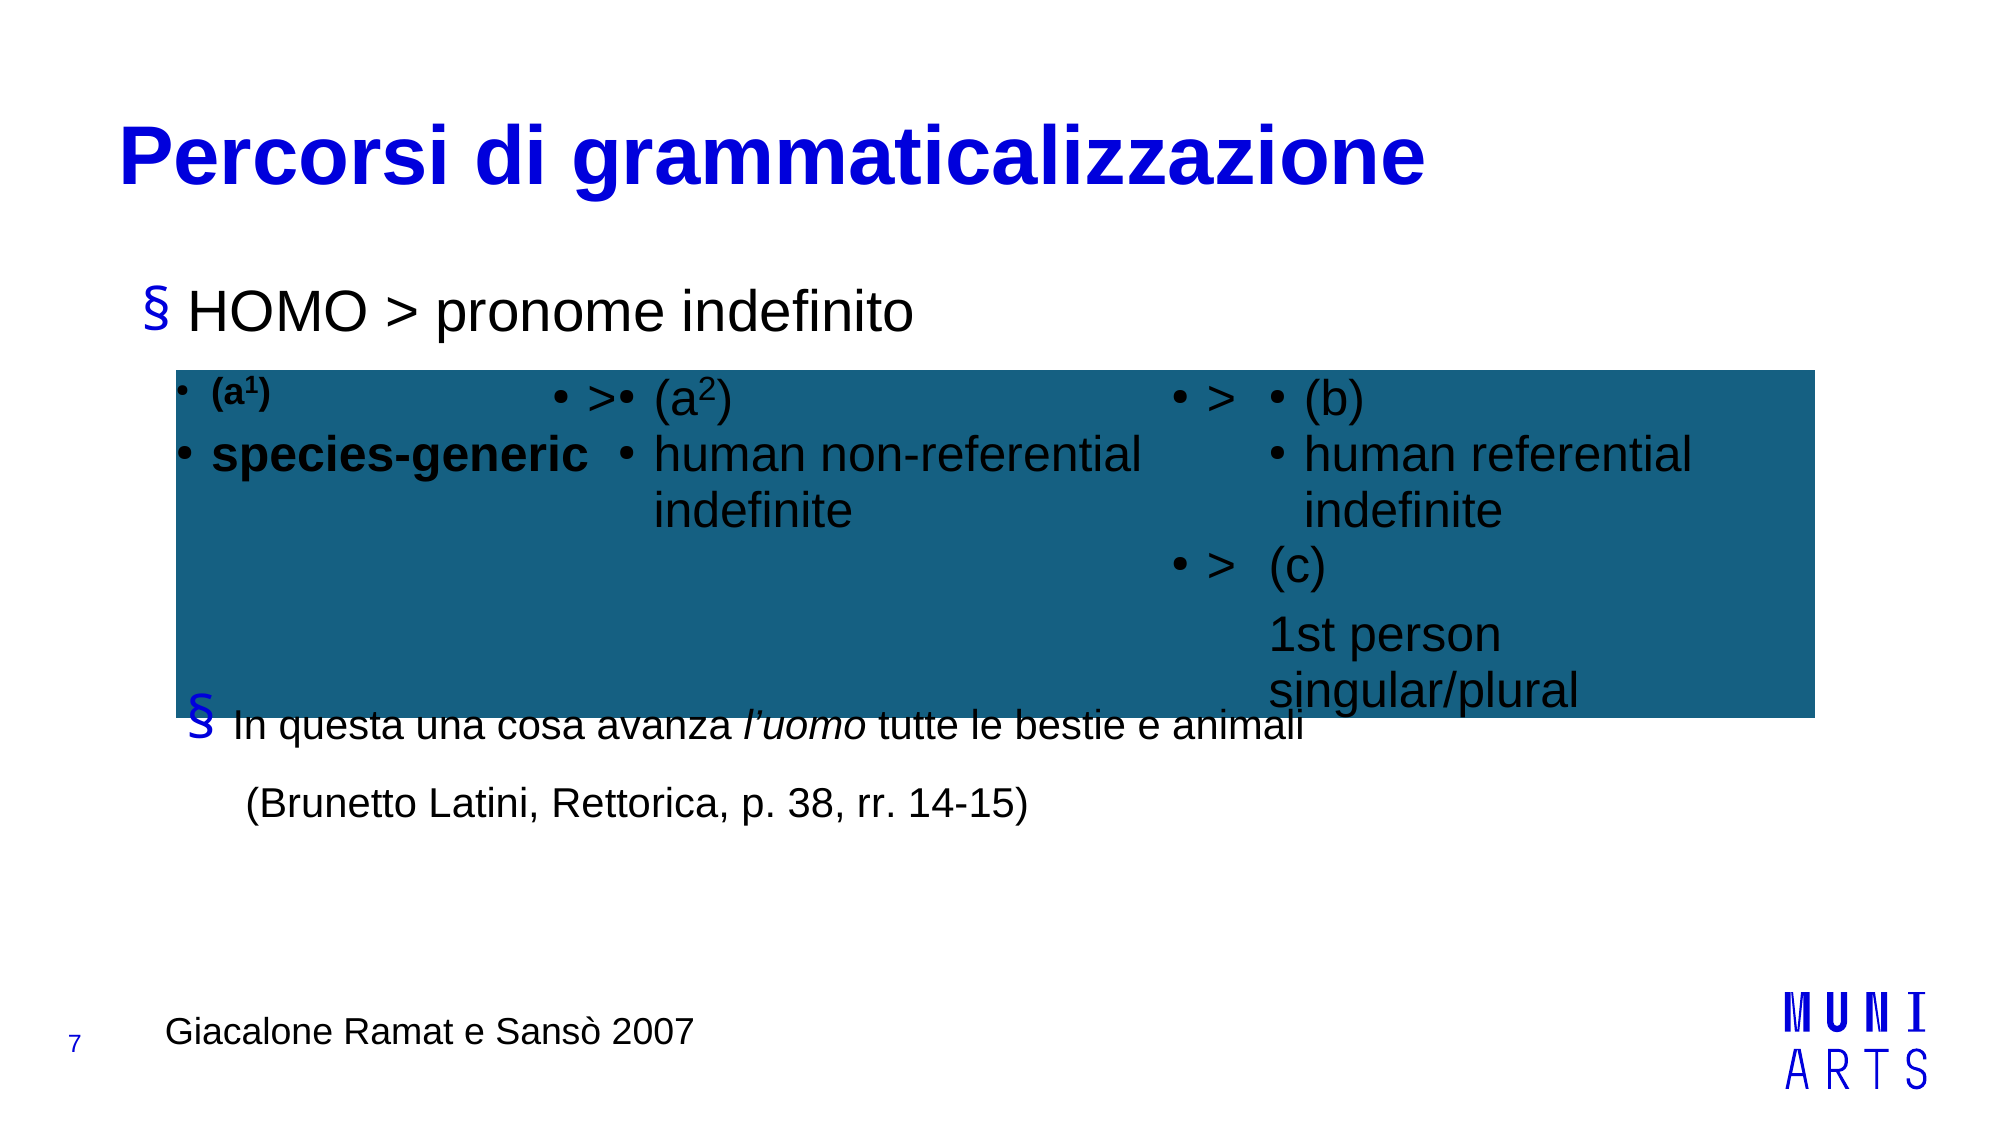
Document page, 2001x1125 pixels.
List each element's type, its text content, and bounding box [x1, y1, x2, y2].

text_box 6 [67, 1021, 110, 1063]
table_cell [176, 606, 618, 675]
table_header > [1172, 370, 1269, 426]
table_header > [552, 370, 618, 426]
table_cell [618, 538, 1172, 606]
table_cell species-generic [176, 426, 618, 538]
table_header (b) [1269, 370, 1815, 426]
table_cell [618, 606, 1269, 675]
table_header (a2) [618, 370, 1172, 426]
title Percorsi di grammaticalizzazione [118, 118, 1883, 193]
table_cell [176, 538, 618, 606]
text_box Giacalone Ramat e Sansò 2007 [142, 976, 2000, 1067]
table_cell human referential indefinite [1269, 426, 1815, 538]
table_header (a1) [176, 370, 552, 426]
table_cell > [1172, 538, 1269, 606]
table_cell (c) [1269, 538, 1815, 606]
list homo > pronome indefinito [118, 268, 1936, 507]
text_box In questa una cosa avanza l’uomo tutte le bestie e animali (Brunetto Latini, Rettorica, p. 38, rr. 14-15) [162, 675, 1379, 822]
table_cell human non-referential indefinite [618, 426, 1269, 538]
table_cell 1st person singular/plural [1269, 606, 1815, 718]
